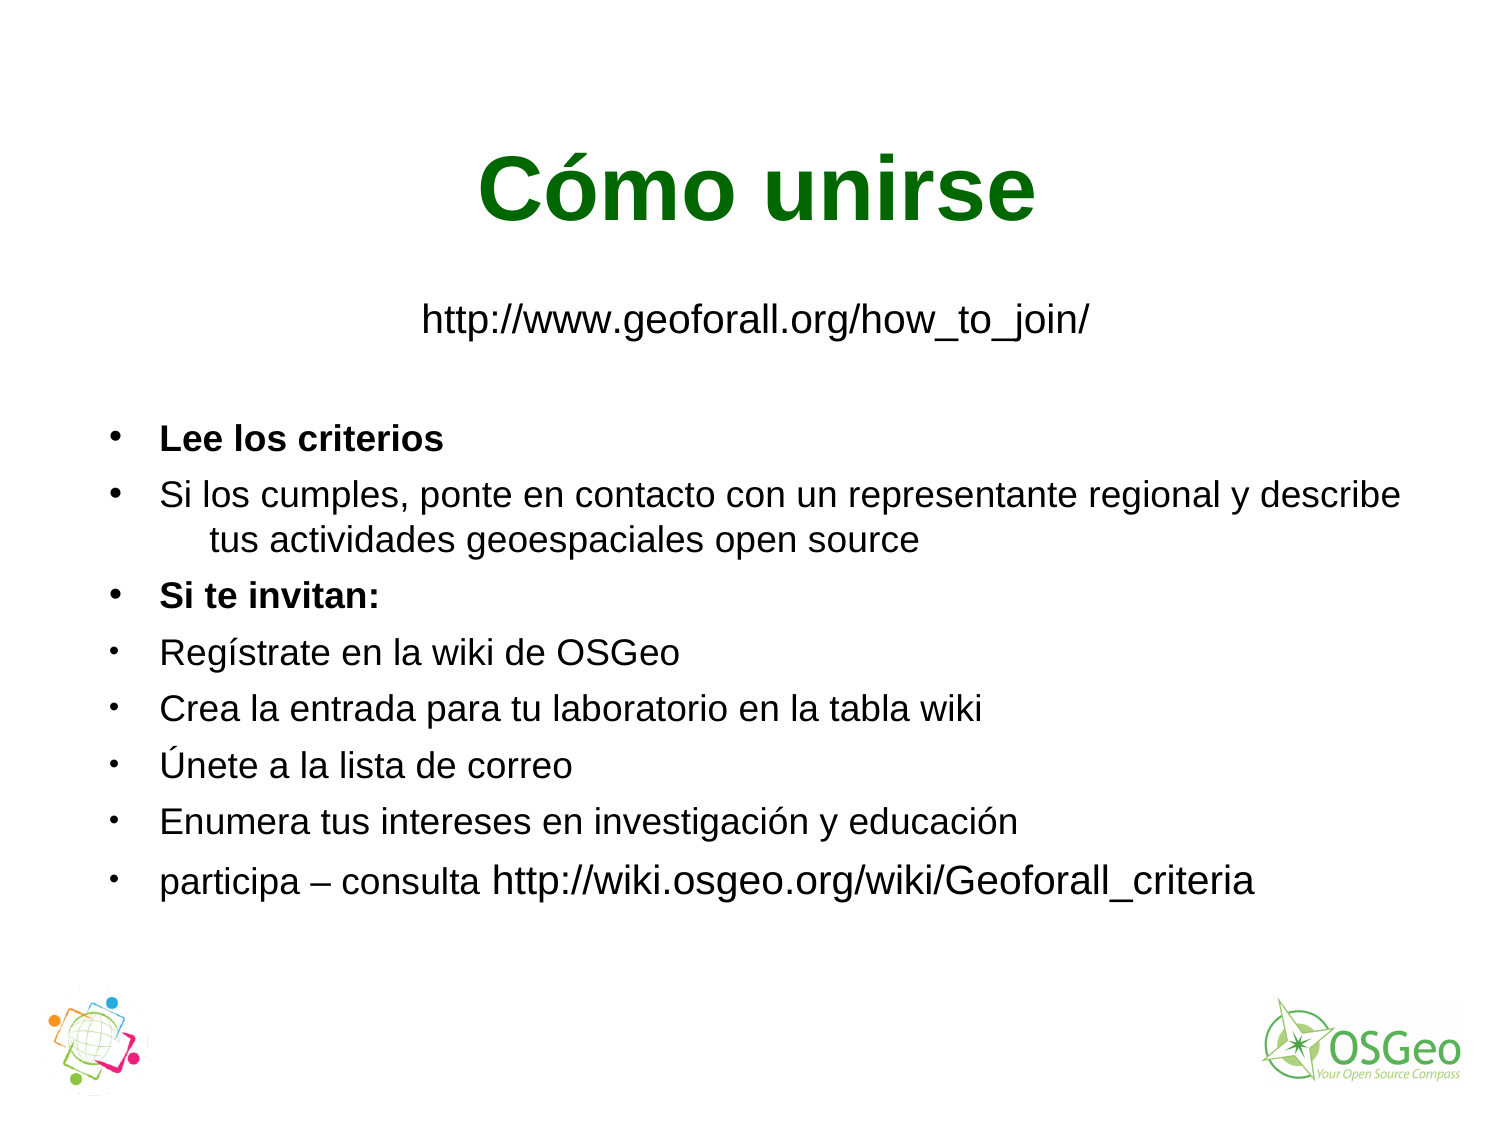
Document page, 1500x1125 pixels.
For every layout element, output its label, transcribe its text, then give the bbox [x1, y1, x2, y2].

list http://www.geoforall.org/how_to_join/ Lee los criterios Si los cumples, ponte en contacto con un representante regional y describe tus actividades geoespaciales open source Si te invitan: Regístrate en la wiki de OSGeo Crea la entrada para tu laboratorio en la tabla wiki Únete a la lista de correo Enumera tus intereses en investigación y educación participa – consulta http://wiki.osgeo.org/wiki/Geoforall_criteria [94, 284, 1418, 914]
title Cómo unirse [82, 121, 1433, 247]
picture [1261, 997, 1463, 1085]
picture [40, 987, 148, 1096]
